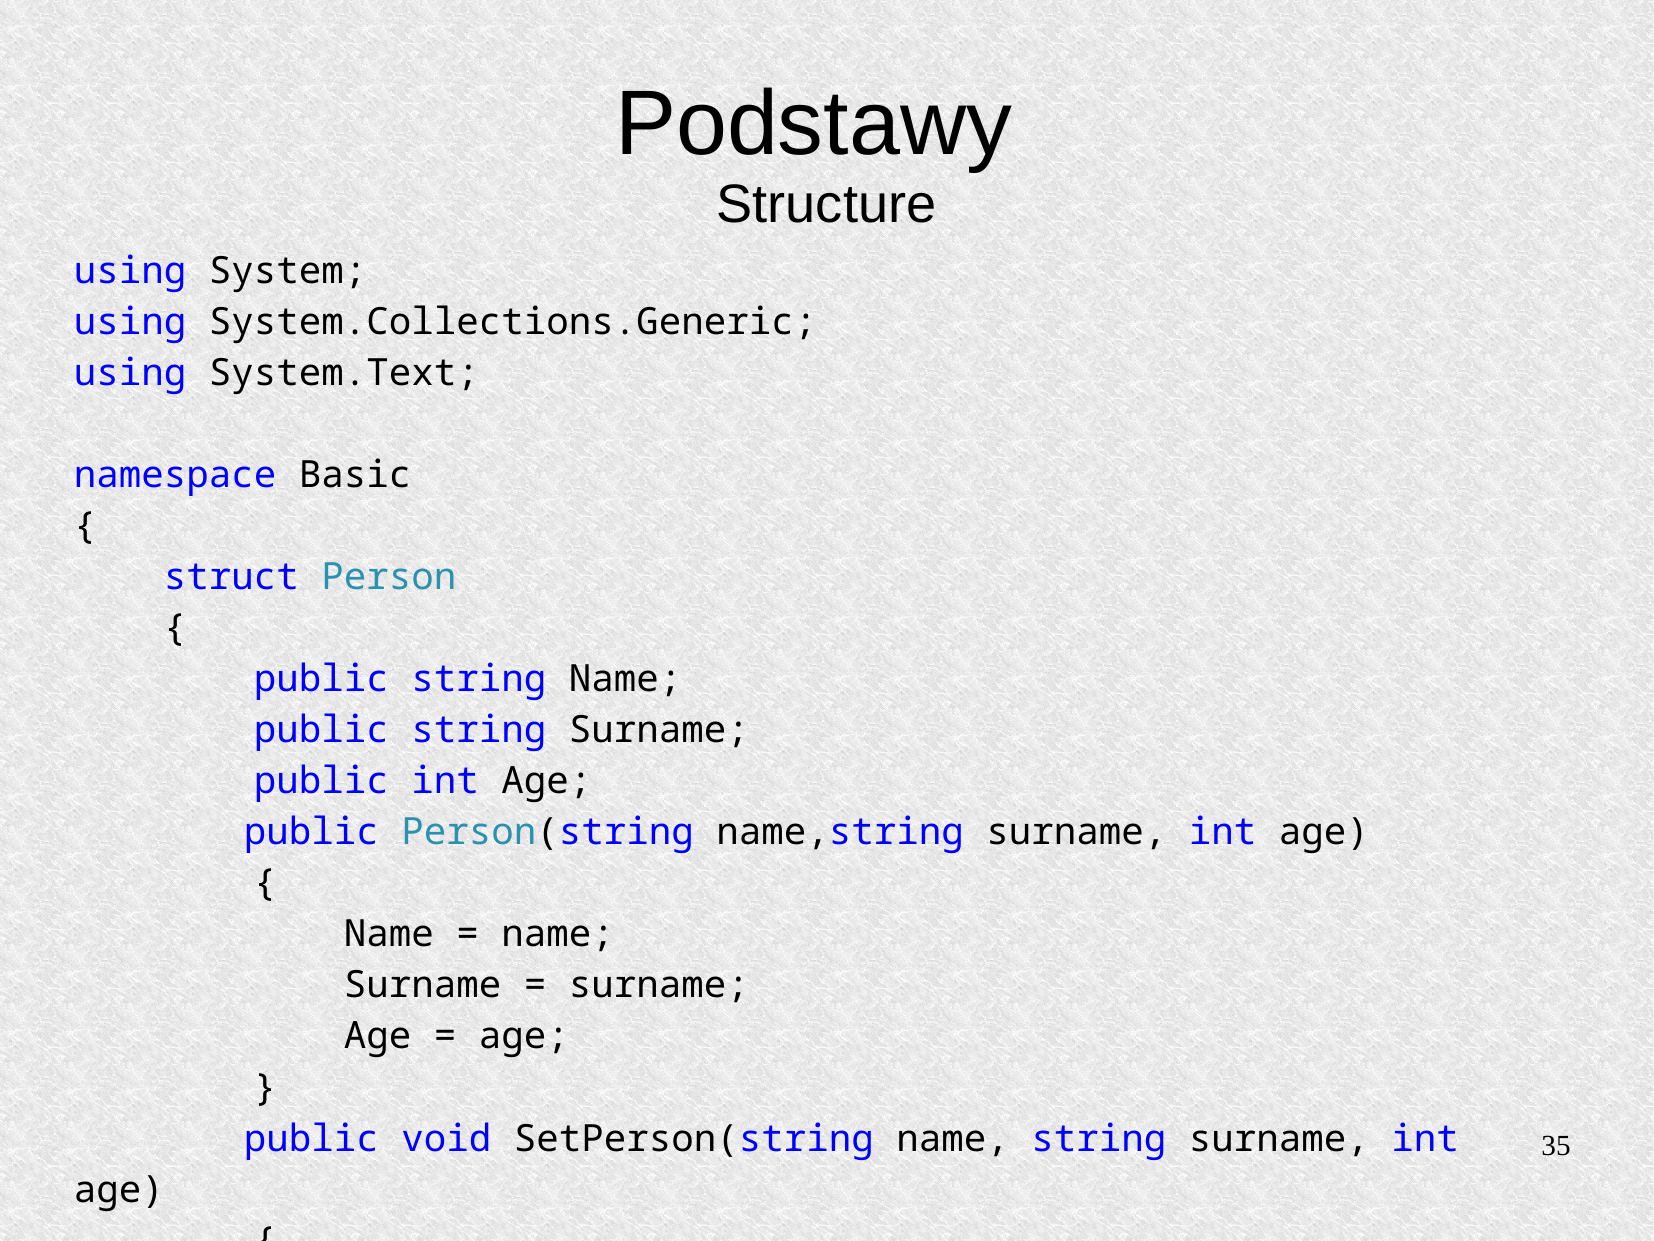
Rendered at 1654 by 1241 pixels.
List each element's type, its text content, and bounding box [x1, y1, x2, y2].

picture [0, 0, 1654, 1241]
title Podstawy Structure [82, 49, 1571, 257]
text_box using System; using System.Collections.Generic; using System.Text; namespace Basic { struct Person { public string Name; public string Surname; public int Age; public Person(string name,string surname, int age) { Name = name; Surname = surname; Age = age; } public void SetPerson(string name, string surname, int age) { Name = name; Surname = surname; Age = age; } } } [59, 236, 1565, 1189]
